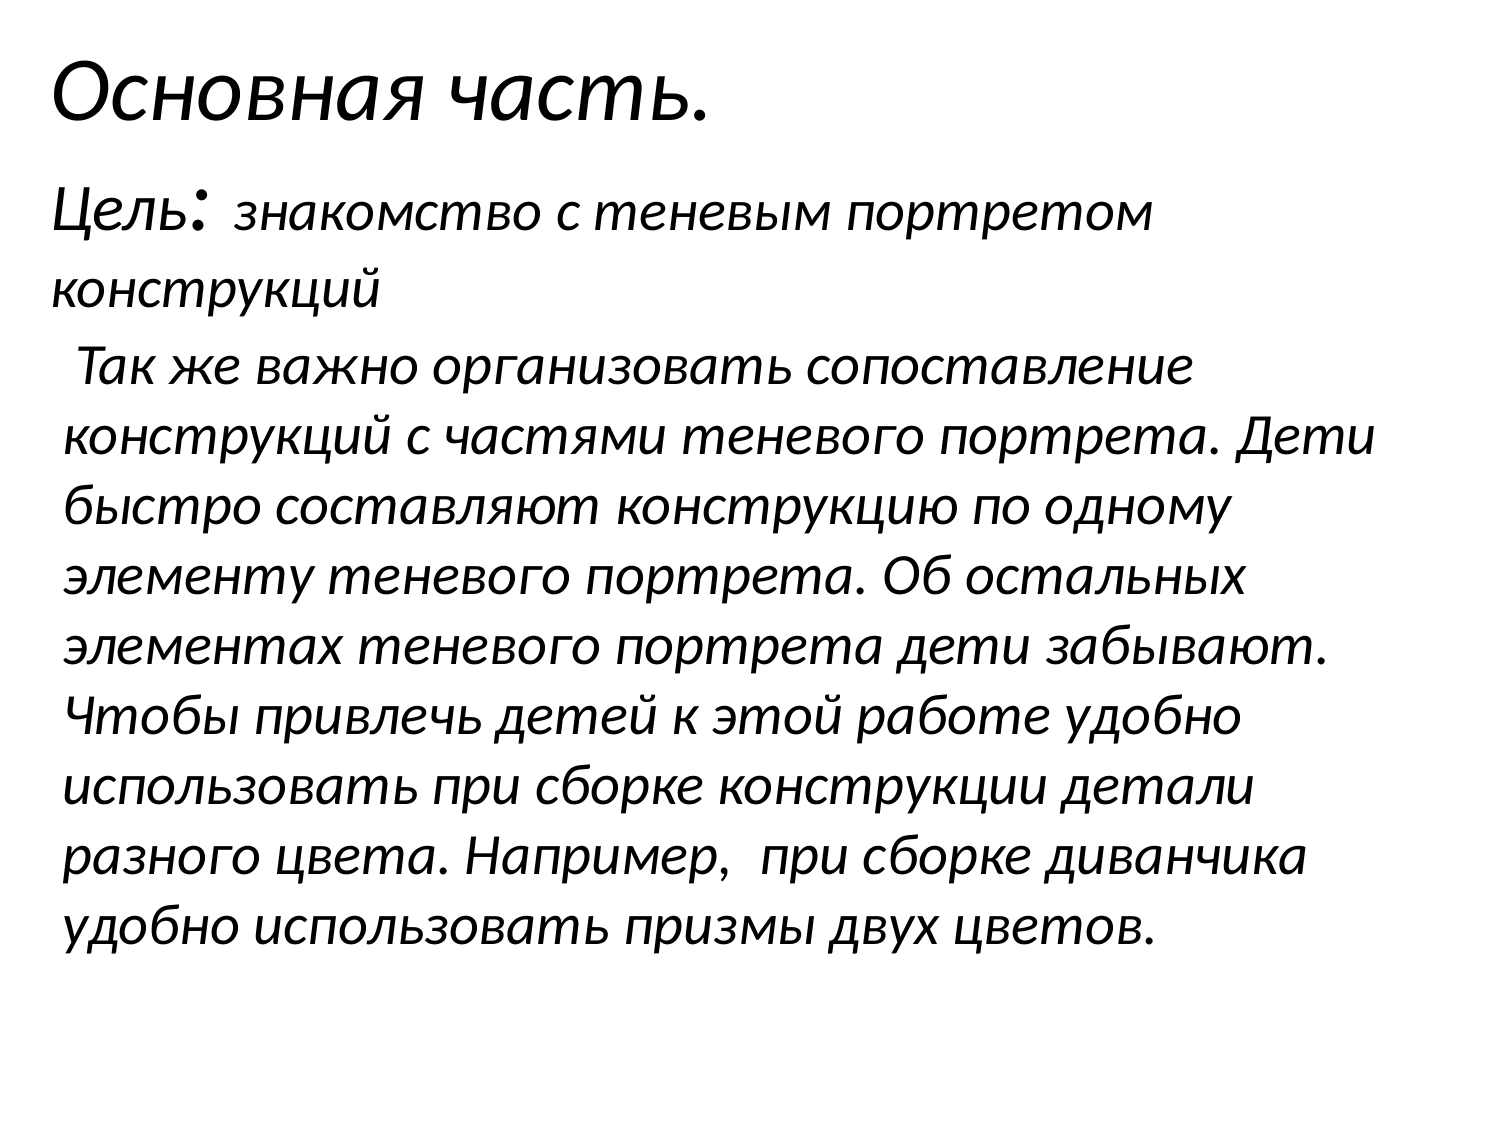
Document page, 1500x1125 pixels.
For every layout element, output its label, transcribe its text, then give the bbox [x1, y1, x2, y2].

title Основная часть. Цель: знакомство с теневым портретом конструкций [35, 21, 1477, 319]
list Так же важно организовать сопоставление конструкций с частями теневого портрета. Дети быстро составляют конструкцию по одному элементу теневого портрета. Об остальных элементах теневого портрета дети забывают. Чтобы привлечь детей к этой работе удобно использовать при сборке конструкции детали разного цвета. Например, при сборке диванчика удобно использовать призмы двух цветов. [47, 318, 1425, 1005]
